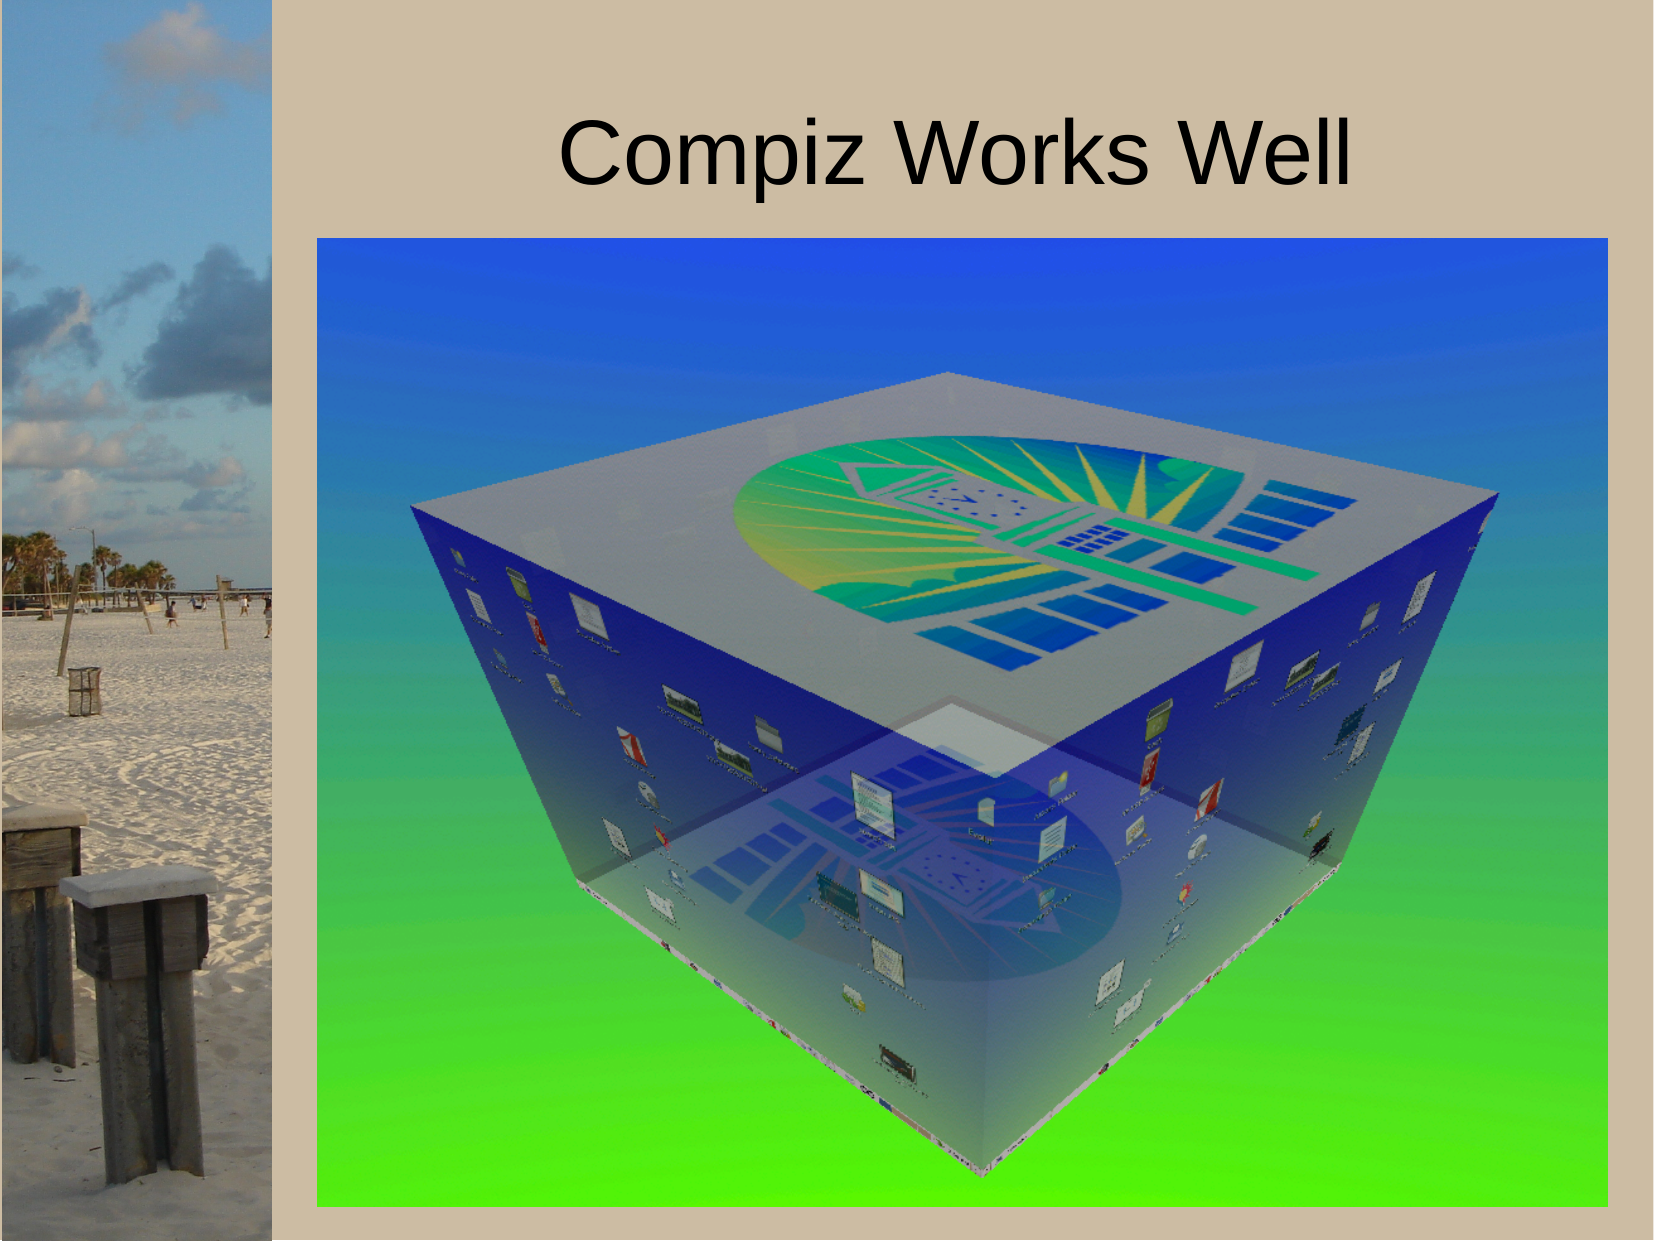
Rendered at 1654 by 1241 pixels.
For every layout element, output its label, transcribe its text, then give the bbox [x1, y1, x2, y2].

picture [2, 0, 272, 1241]
picture [317, 238, 1608, 1207]
title Compiz Works Well [300, 56, 1613, 250]
